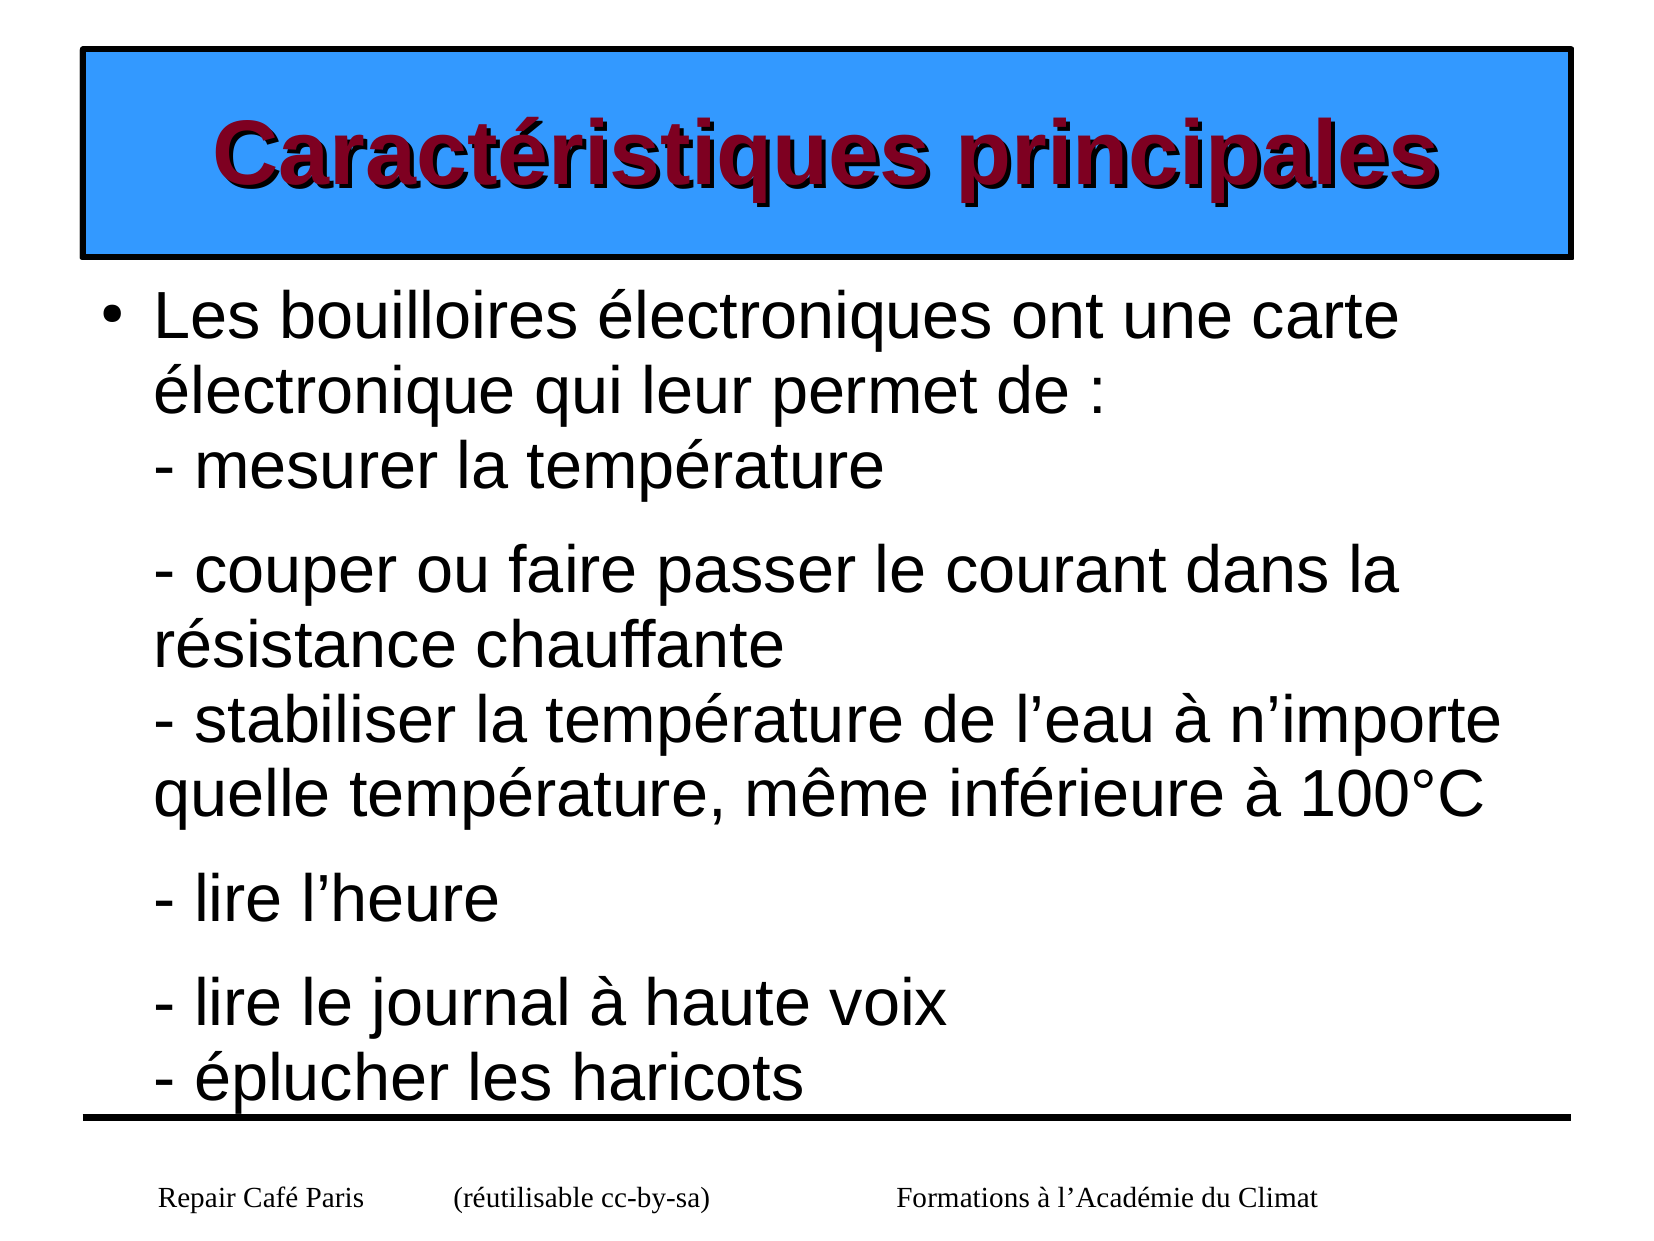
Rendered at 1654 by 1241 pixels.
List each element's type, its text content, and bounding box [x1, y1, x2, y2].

title Caractéristiques principales [82, 49, 1571, 257]
list Les bouilloires électroniques ont une carte électronique qui leur permet de : - mesurer la température - couper ou faire passer le courant dans la résistance chauffante - stabiliser la température de l’eau à n’importe quelle température, même inférieure à 100°C - lire l’heure - lire le journal à haute voix - éplucher les haricots [82, 278, 1571, 1219]
